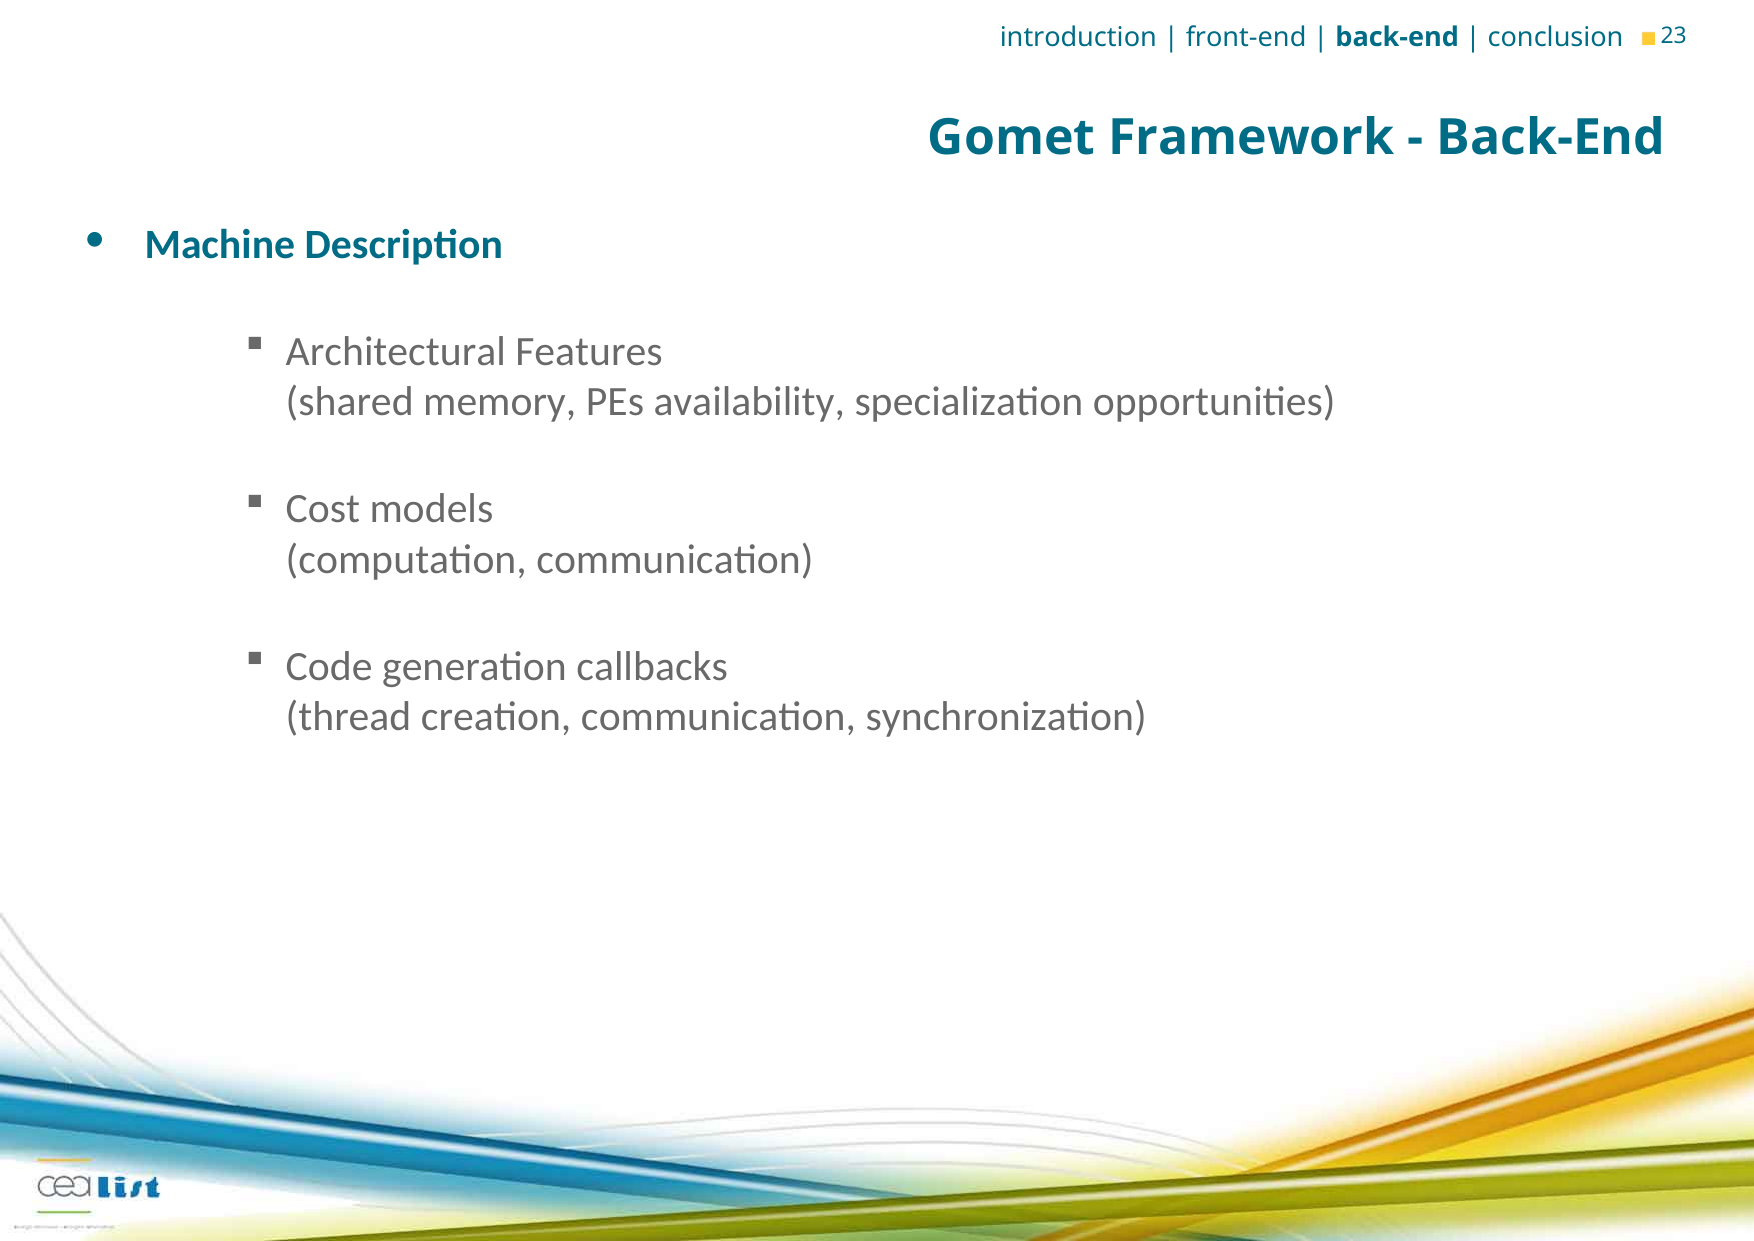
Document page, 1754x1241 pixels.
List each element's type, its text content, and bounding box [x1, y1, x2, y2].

text_box <number> [1640, 12, 1704, 60]
title introduction | front-end | back-end | conclusion [404, 11, 1640, 61]
list Machine Description Architectural Features (shared memory, PEs availability, specialization opportunities) Cost models (computation, communication) Code generation callbacks (thread creation, communication, synchronization) [68, 208, 1679, 938]
picture [0, 0, 1754, 1241]
title Gomet Framework - Back-End [72, 86, 1682, 183]
